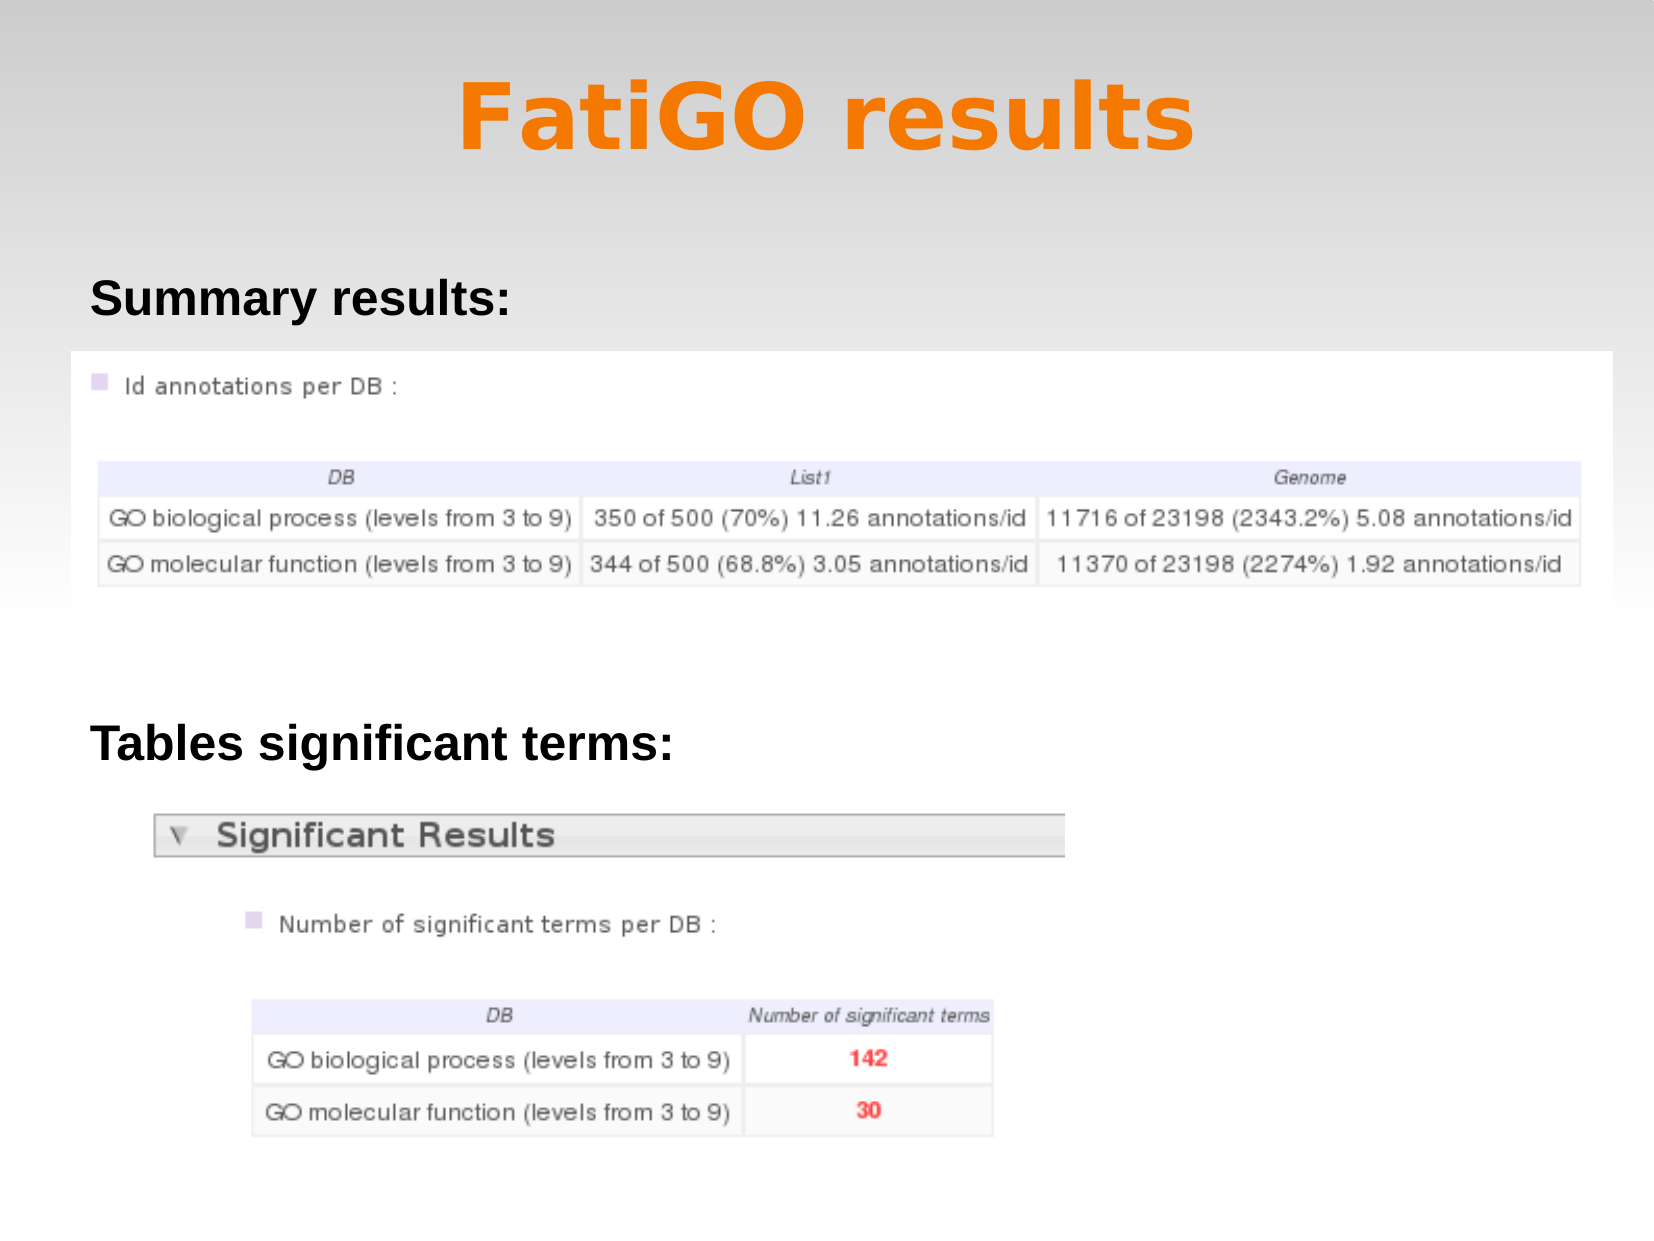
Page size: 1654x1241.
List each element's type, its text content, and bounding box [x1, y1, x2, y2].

title FatiGO results [82, 21, 1571, 214]
picture [150, 787, 1065, 1173]
text_box Tables significant terms: [75, 708, 901, 788]
text_box Summary results: [75, 262, 901, 342]
picture [71, 351, 1613, 627]
